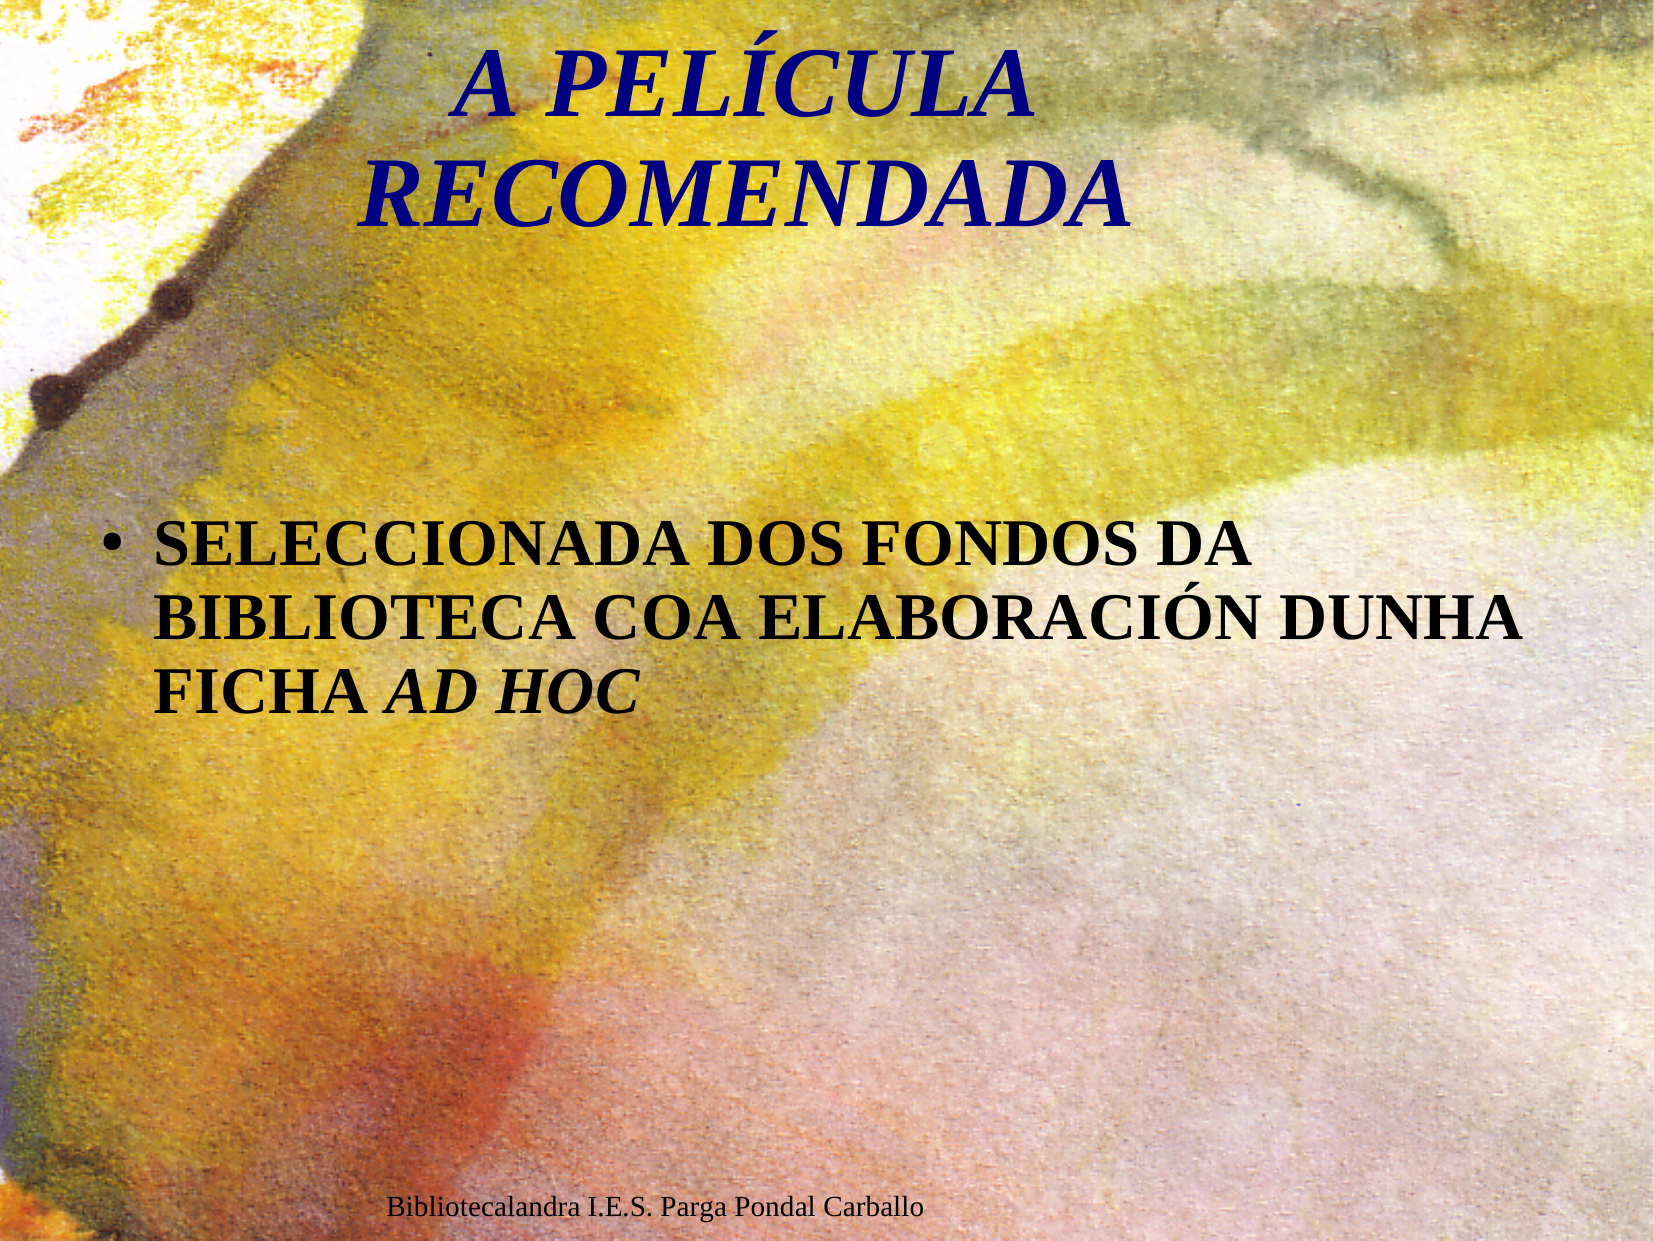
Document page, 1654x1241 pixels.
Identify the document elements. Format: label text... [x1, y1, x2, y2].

list SELECCIONADA DOS FONDOS DA BIBLIOTECA COA ELABORACIÓN DUNHA FICHA AD HOC [82, 299, 1571, 1004]
picture [0, 0, 1654, 1241]
title A PELÍCULA RECOMENDADA [82, 27, 1412, 249]
